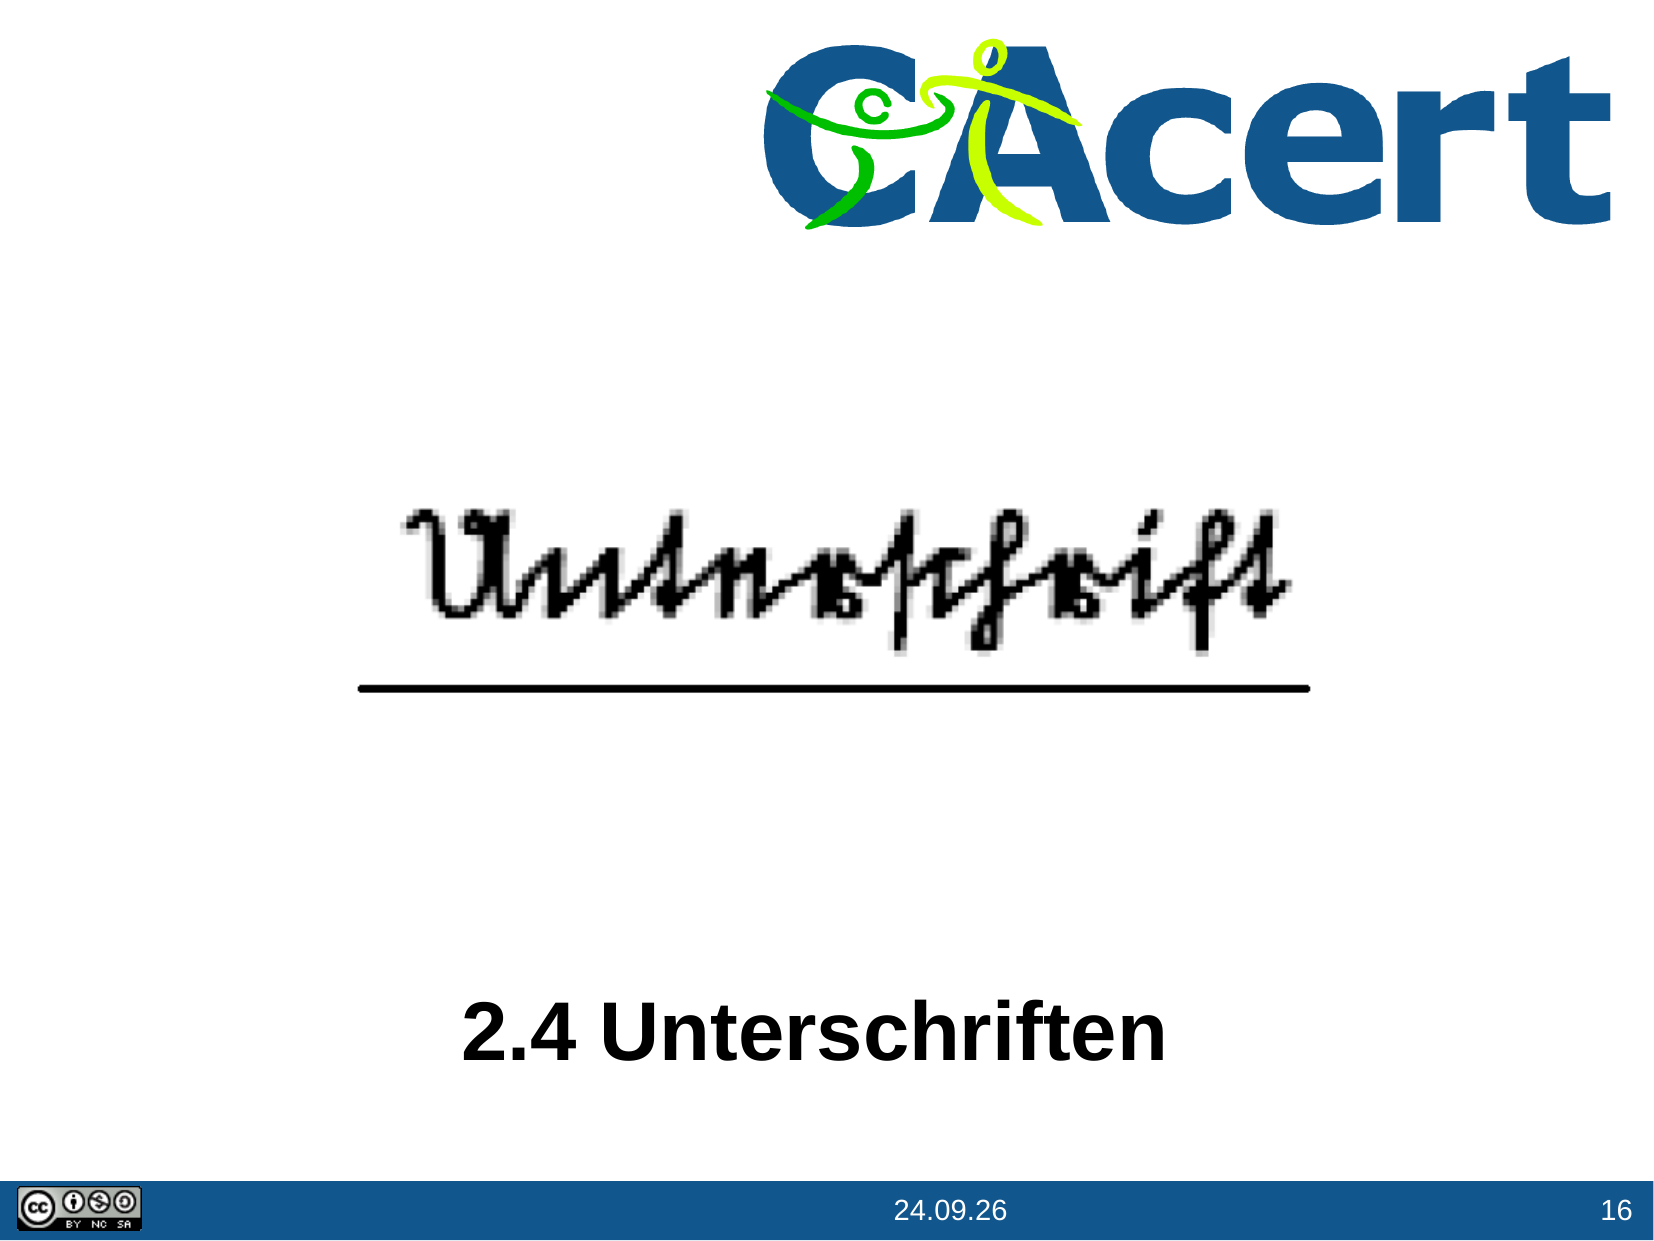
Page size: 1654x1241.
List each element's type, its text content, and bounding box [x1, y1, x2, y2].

picture [208, 471, 1459, 779]
picture [761, 35, 1613, 231]
picture [17, 1186, 142, 1231]
title 2.4 Unterschriften [70, 941, 1560, 1123]
